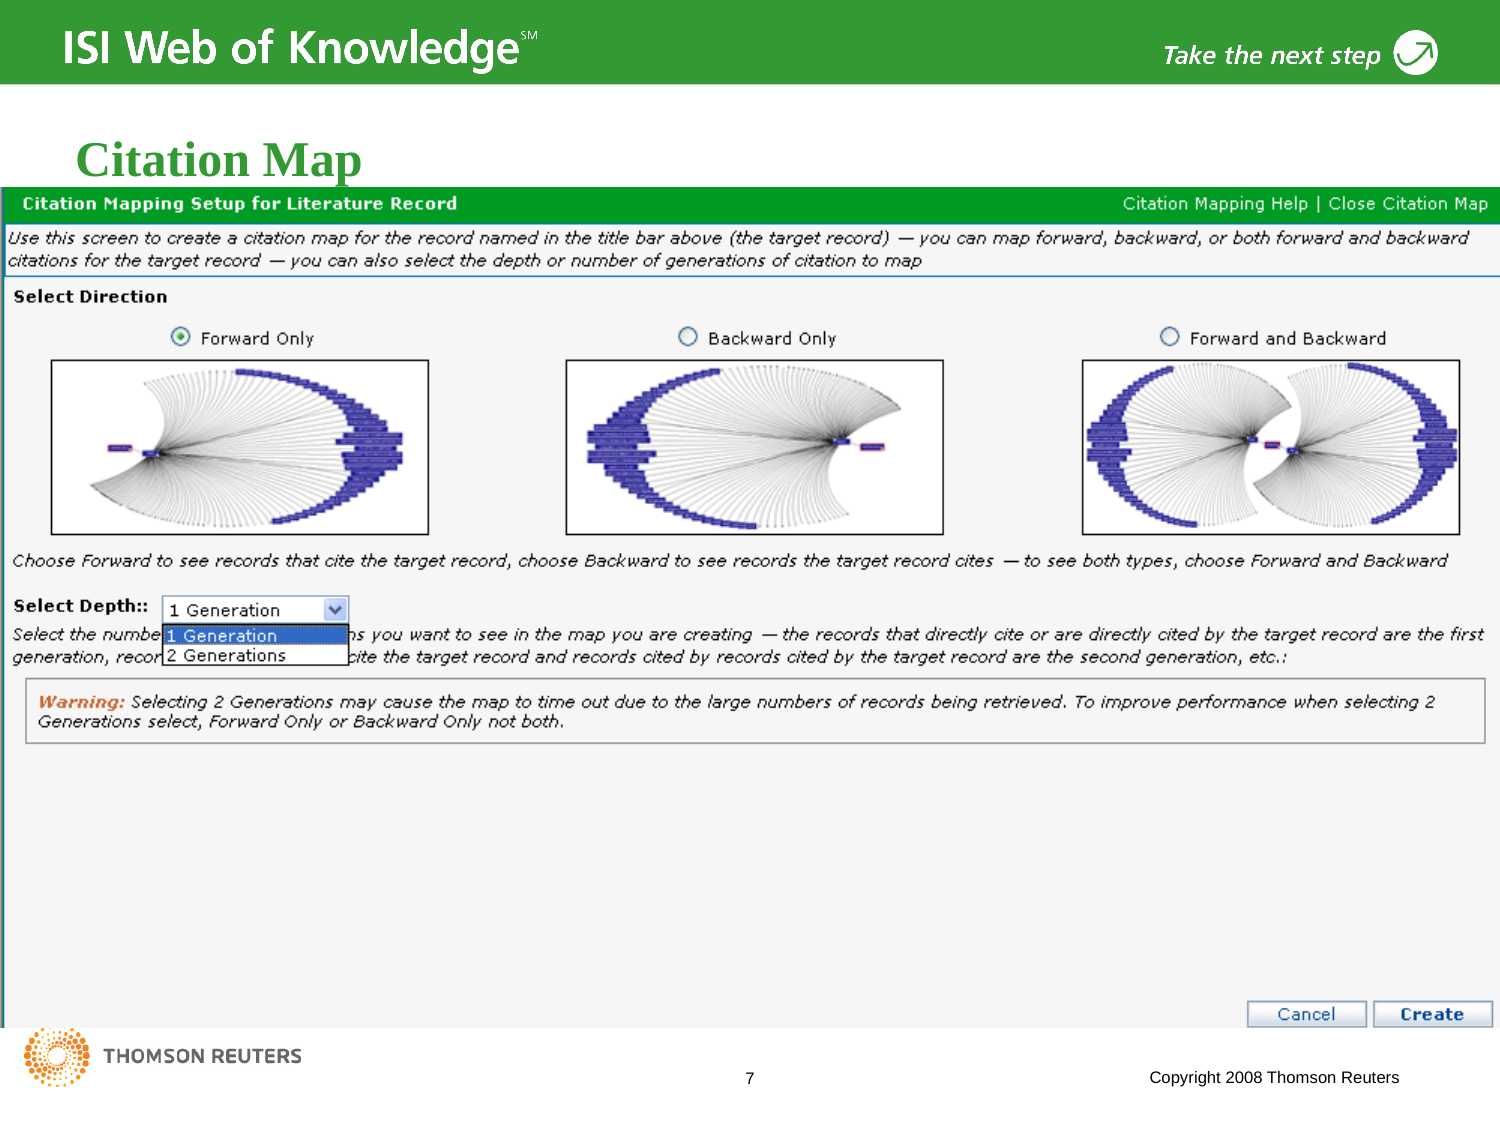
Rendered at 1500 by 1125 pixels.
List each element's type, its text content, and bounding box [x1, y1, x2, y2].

title Citation Map [75, 111, 1426, 187]
picture [5, 187, 1500, 1028]
